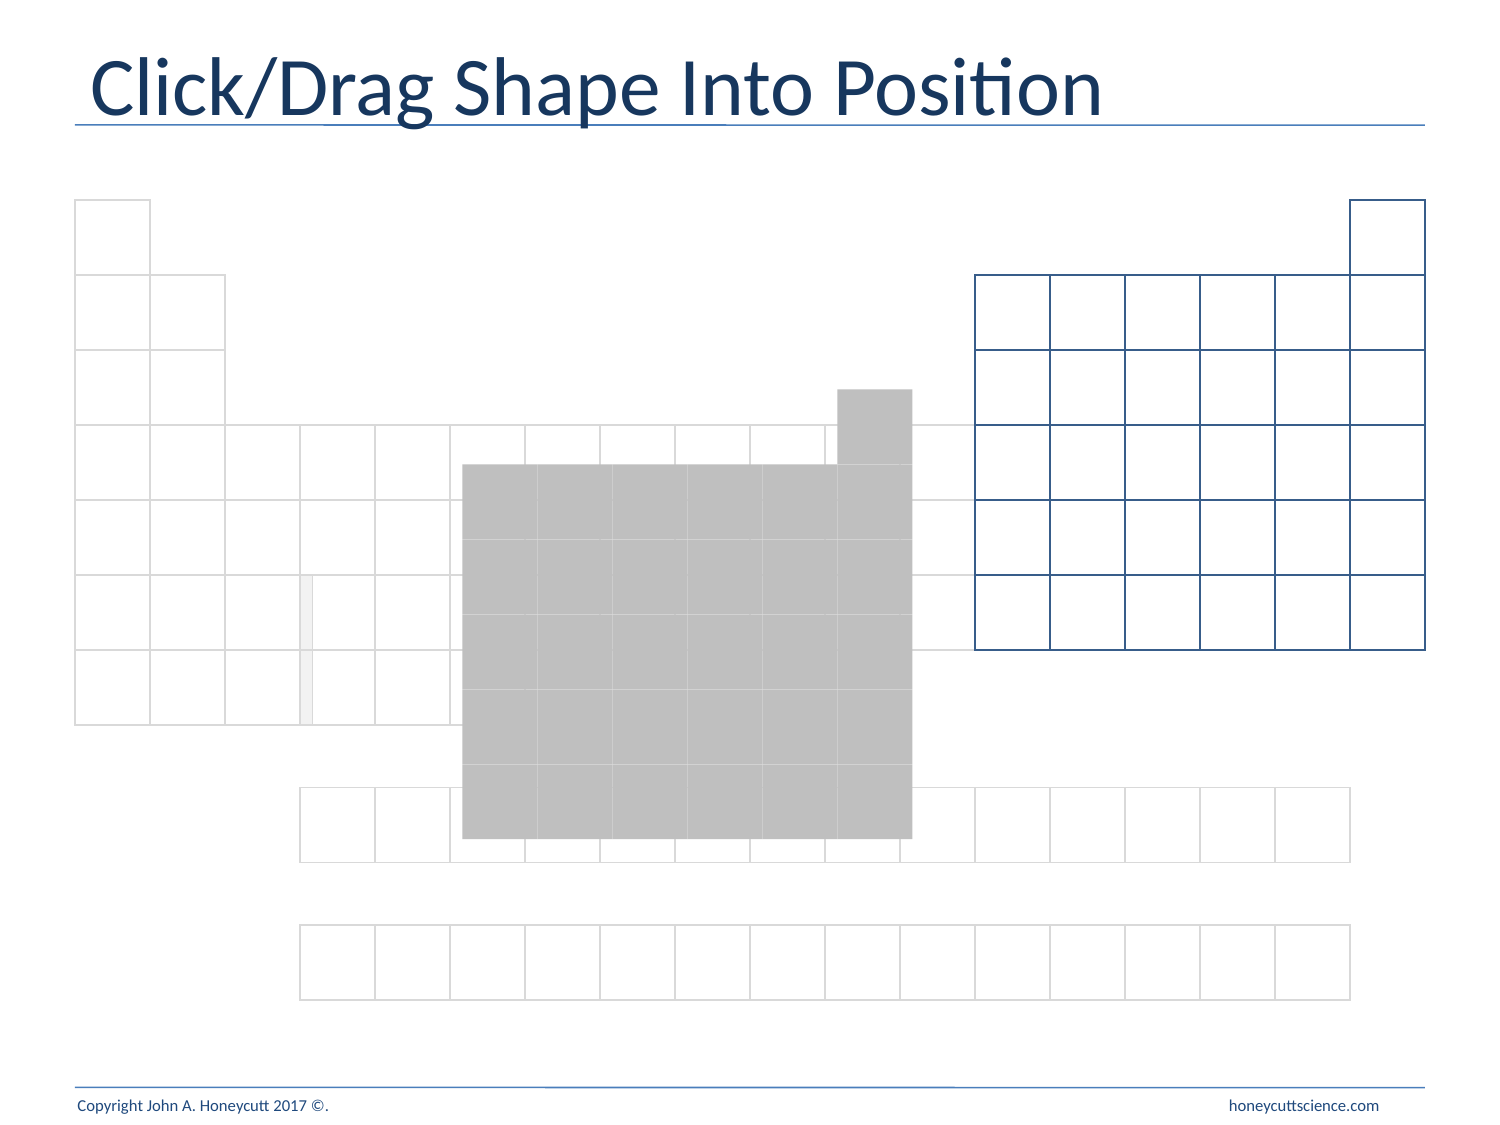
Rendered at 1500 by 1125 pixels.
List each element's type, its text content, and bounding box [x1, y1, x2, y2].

text_box [462, 389, 913, 840]
title Click/Drag Shape Into Position [75, 45, 1425, 121]
